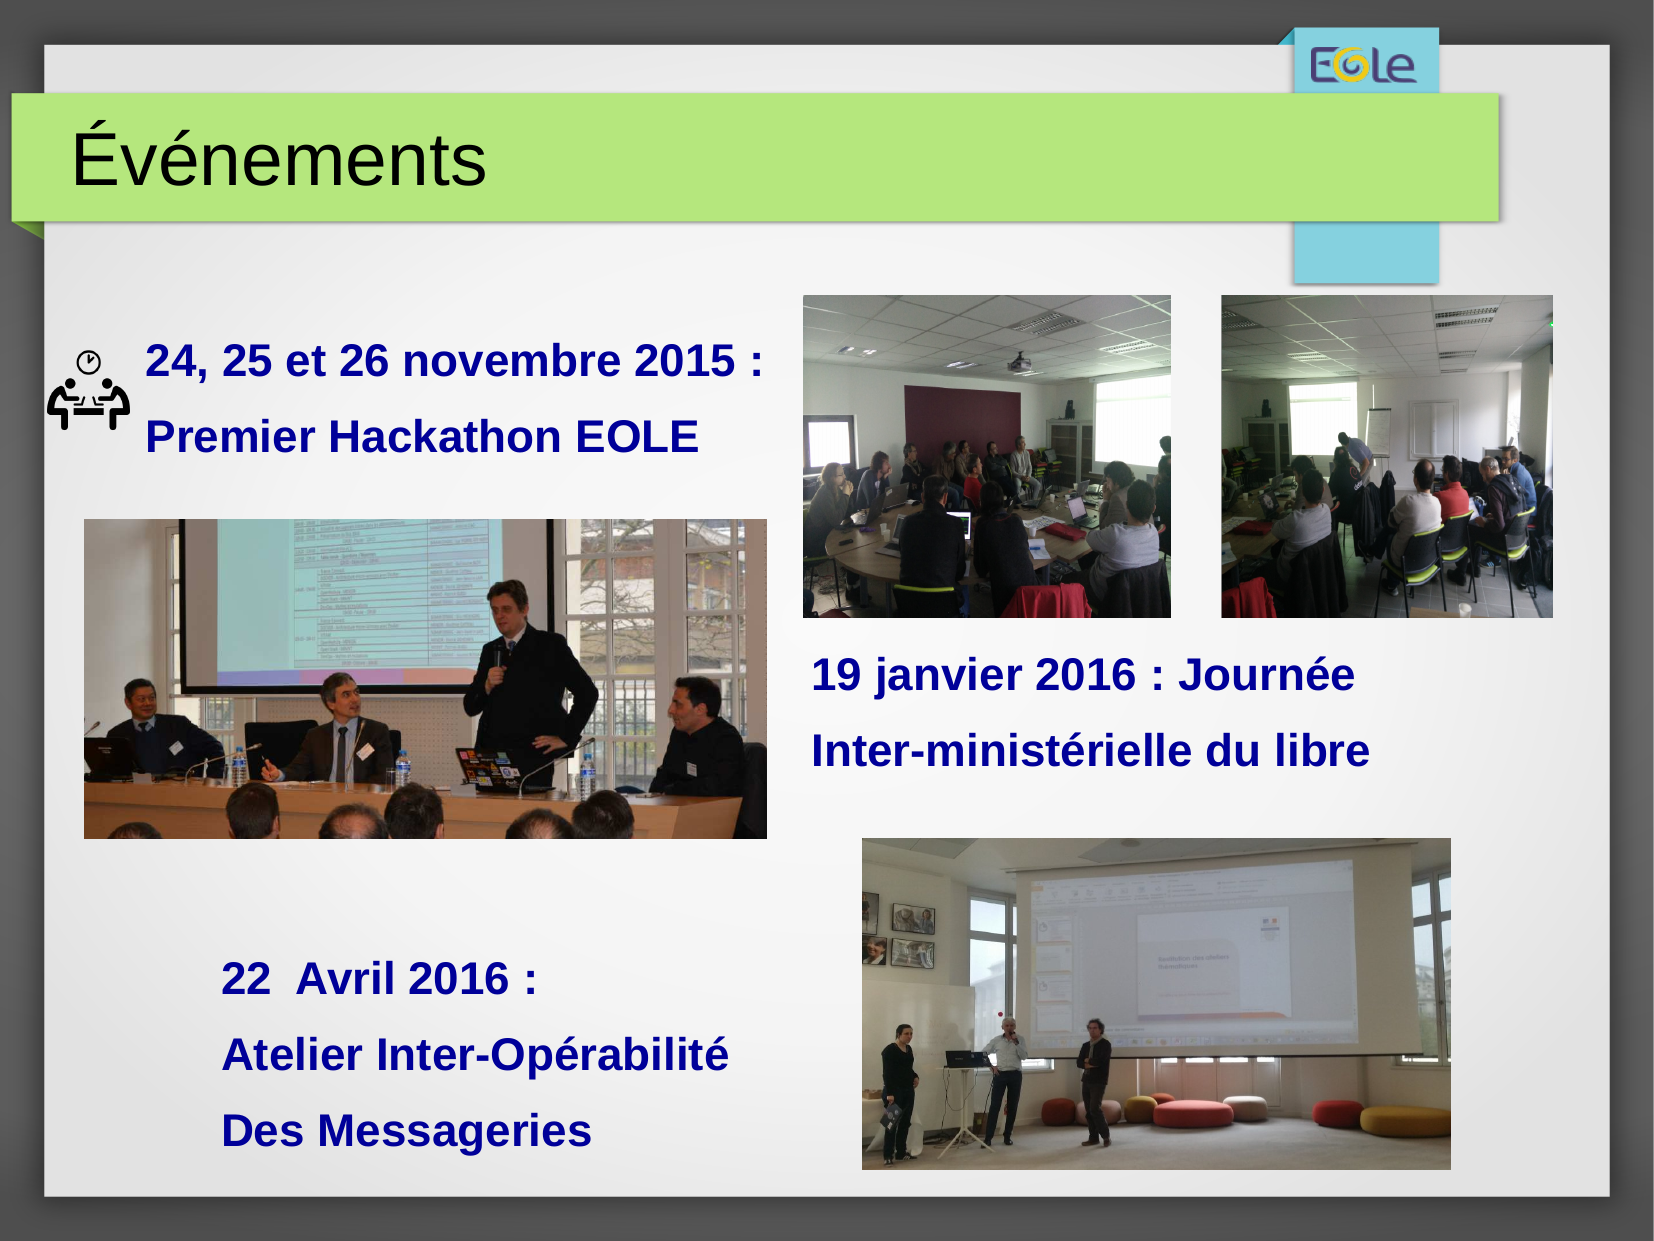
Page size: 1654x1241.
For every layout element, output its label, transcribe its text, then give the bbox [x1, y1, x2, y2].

text_box 24, 25 et 26 novembre 2015 : Premier Hackathon EOLE [118, 251, 1394, 641]
title Événements [70, 106, 1229, 213]
text_box 19 janvier 2016 : Journée Inter-ministérielle du libre 22 Avril 2016 : Atelier Inter-Opérabilité Des Messageries [206, 641, 1512, 1241]
picture [0, 0, 1654, 1241]
text_box [1311, 47, 1418, 83]
picture [862, 838, 1451, 1170]
